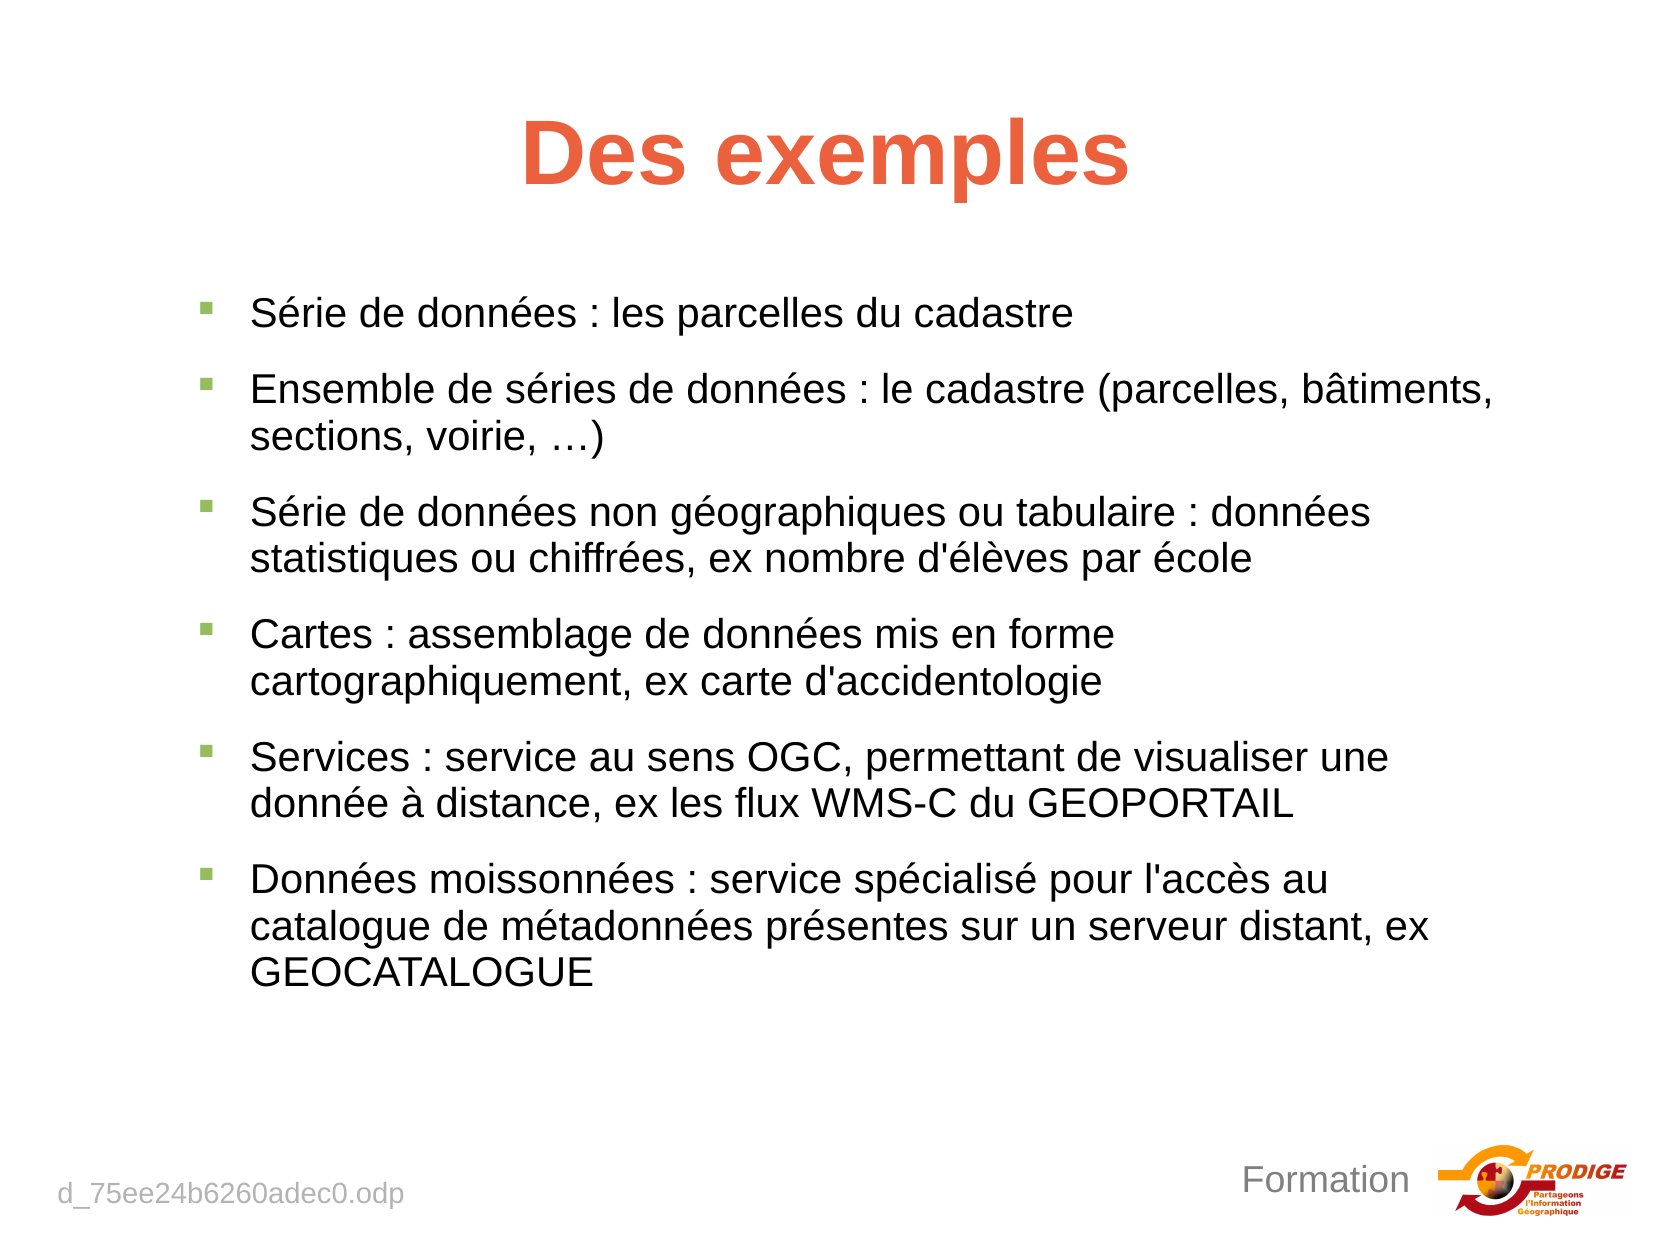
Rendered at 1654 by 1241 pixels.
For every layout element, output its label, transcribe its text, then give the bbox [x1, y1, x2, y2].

list Série de données : les parcelles du cadastre Ensemble de séries de données : le cadastre (parcelles, bâtiments, sections, voirie, …) Série de données non géographiques ou tabulaire : données statistiques ou chiffrées, ex nombre d'élèves par école Cartes : assemblage de données mis en forme cartographiquement, ex carte d'accidentologie Services : service au sens OGC, permettant de visualiser une donnée à distance, ex les flux WMS-C du GEOPORTAIL Données moissonnées : service spécialisé pour l'accès au catalogue de métadonnées présentes sur un serveur distant, ex GEOCATALOGUE [179, 290, 1509, 1094]
title Des exemples [82, 56, 1571, 250]
picture [1438, 1145, 1627, 1216]
